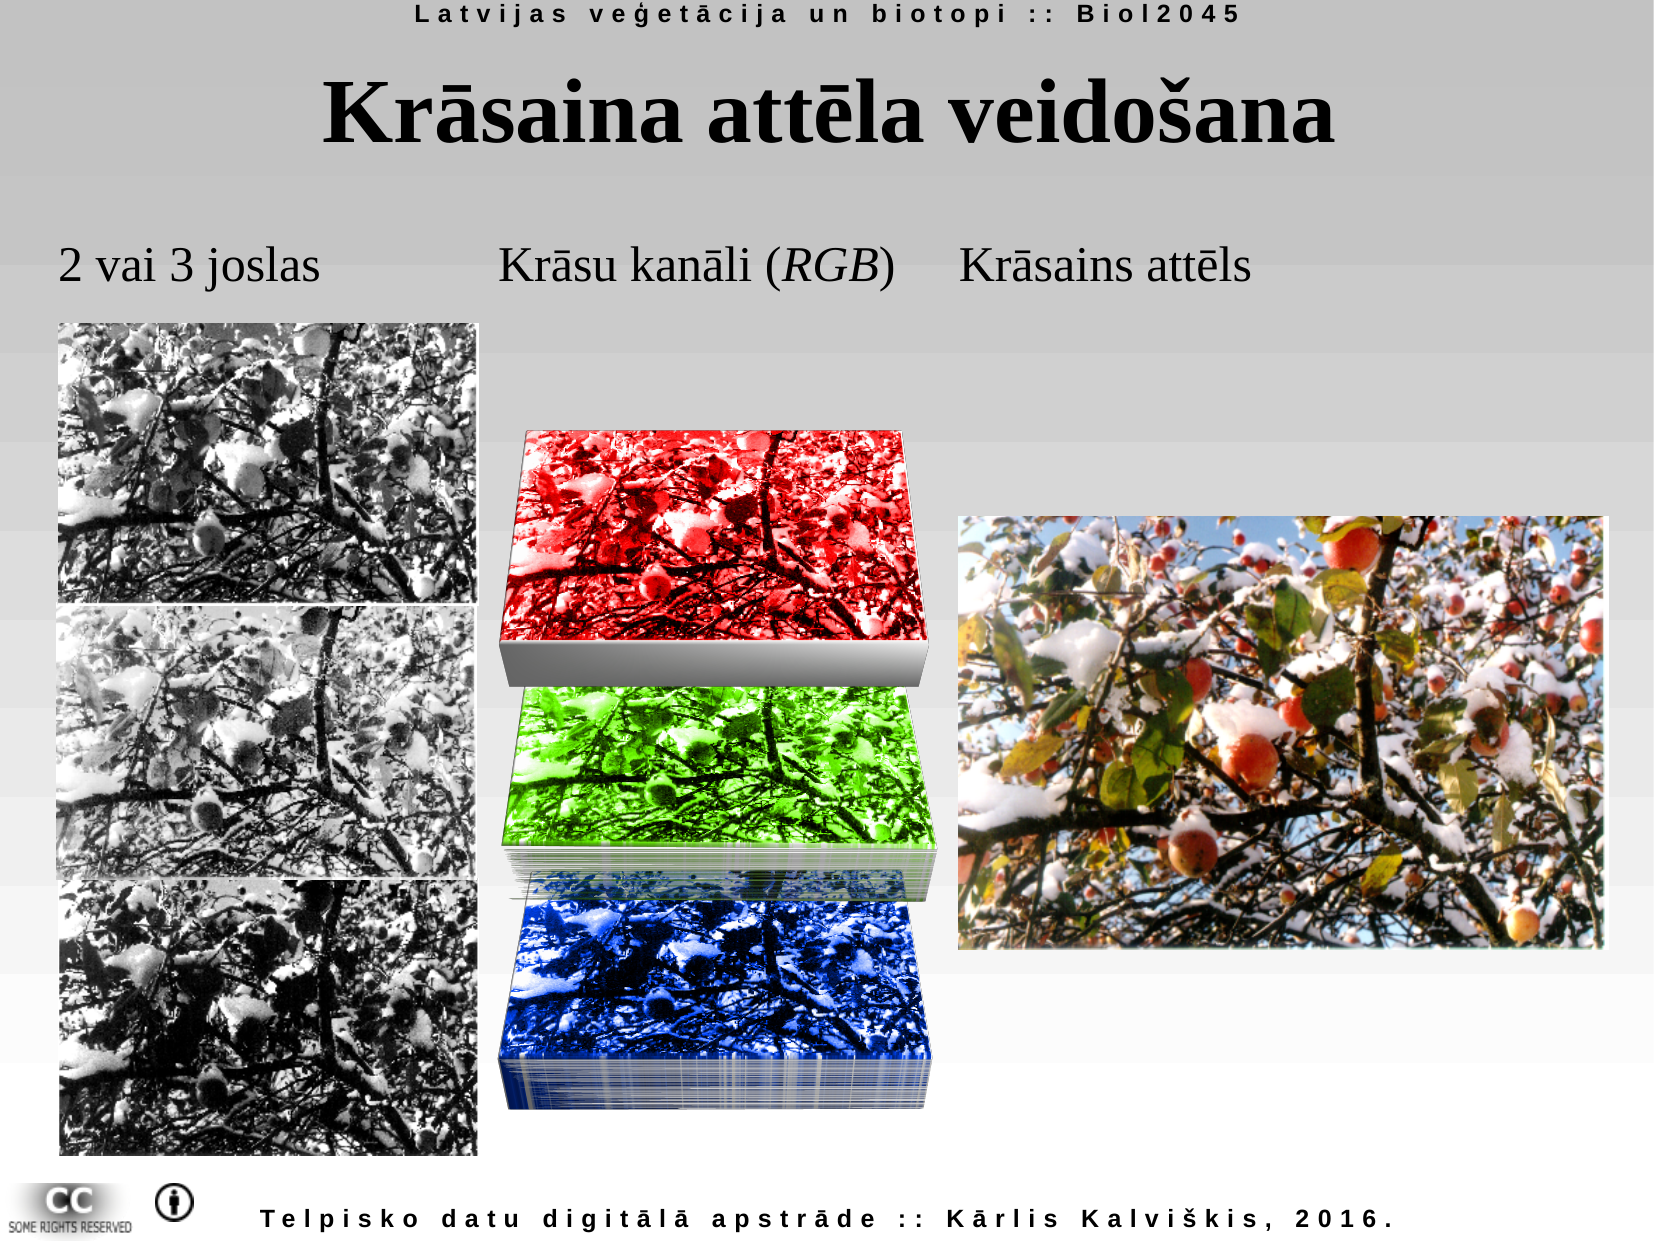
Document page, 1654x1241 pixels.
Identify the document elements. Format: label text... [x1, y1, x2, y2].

text_box 2 vai 3 joslas [58, 236, 322, 293]
text_box Krāsu kanāli (RGB) [498, 236, 896, 293]
picture [0, 0, 1654, 1241]
text_box Krāsains attēls [958, 236, 1253, 293]
title Krāsaina attēla veidošana [34, 61, 1626, 296]
